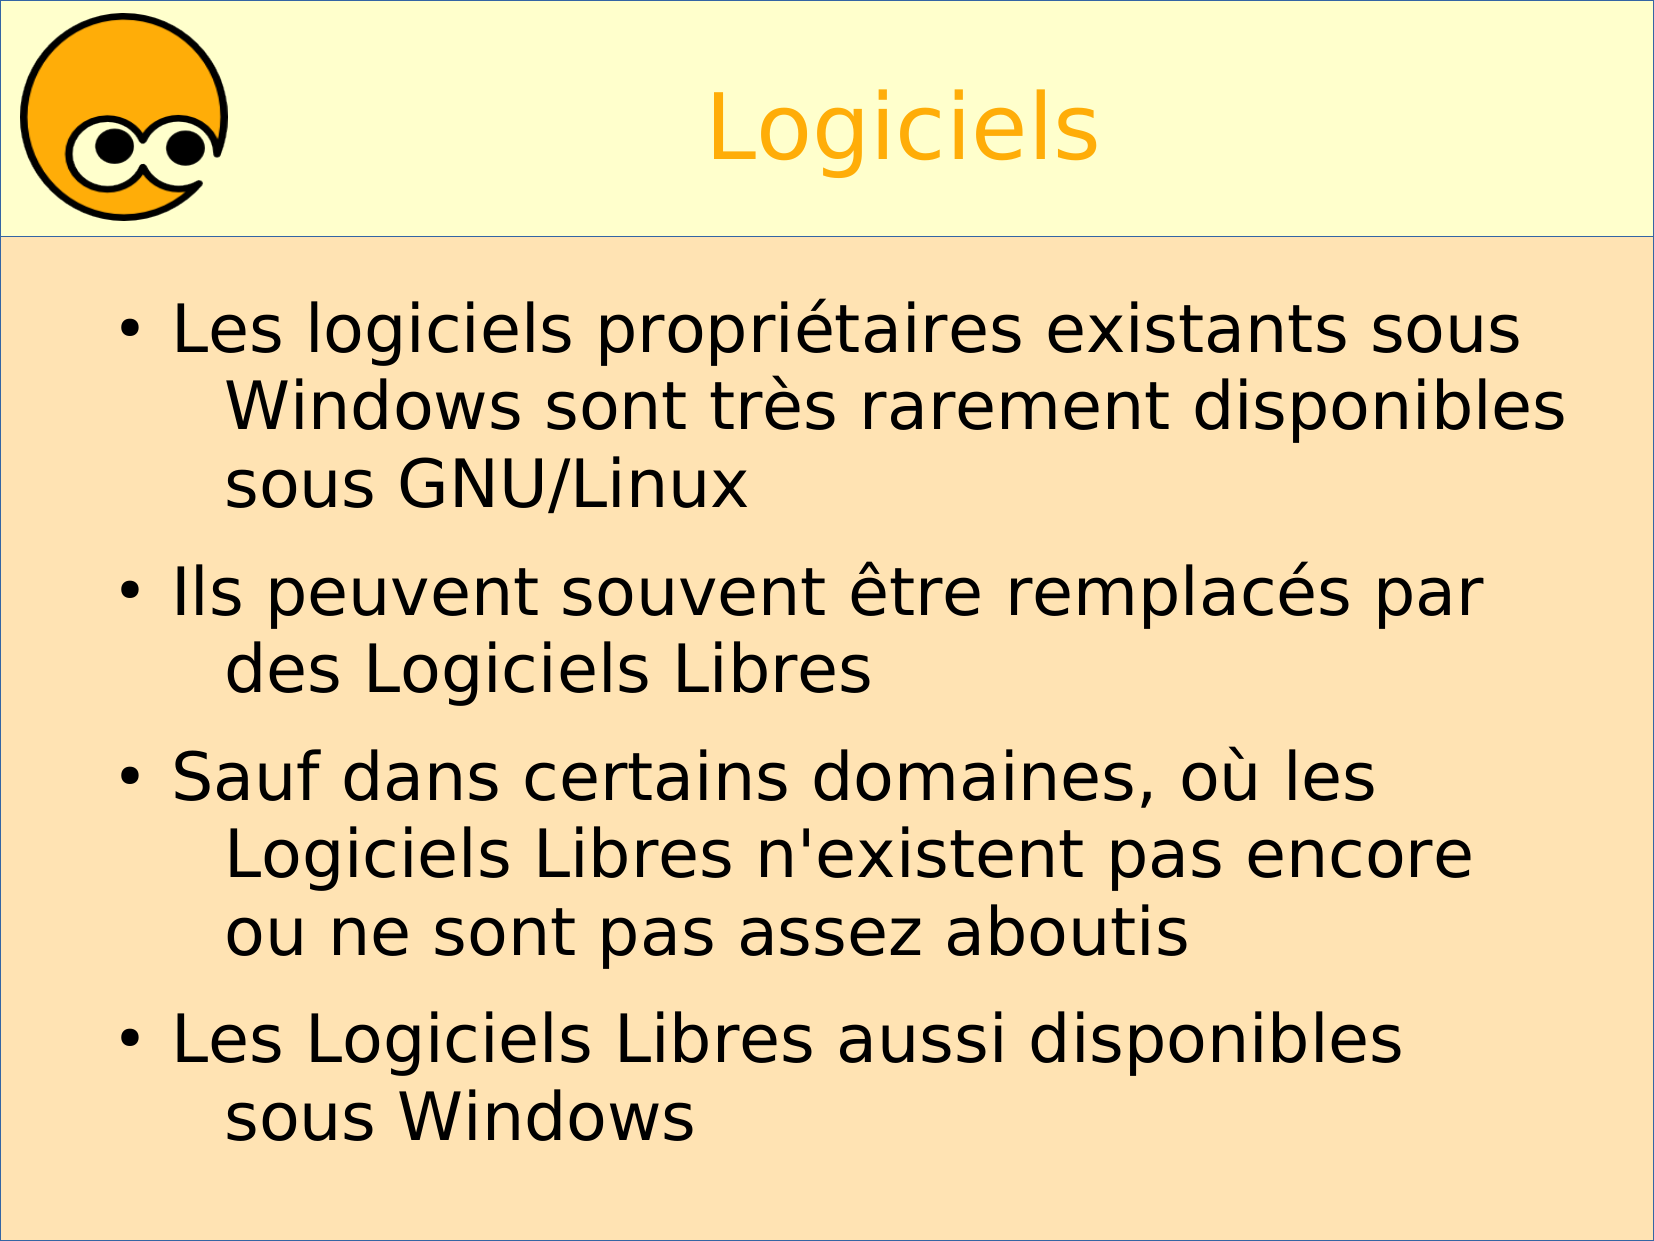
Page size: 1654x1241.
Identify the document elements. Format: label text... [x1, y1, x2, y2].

picture [20, 13, 228, 221]
list Les logiciels propriétaires existants sous Windows sont très rarement disponibles sous GNU/Linux Ils peuvent souvent être remplacés par des Logiciels Libres Sauf dans certains domaines, où les Logiciels Libres n'existent pas encore ou ne sont pas assez aboutis Les Logiciels Libres aussi disponibles sous Windows [82, 290, 1571, 1157]
title Logiciels [236, 49, 1571, 207]
